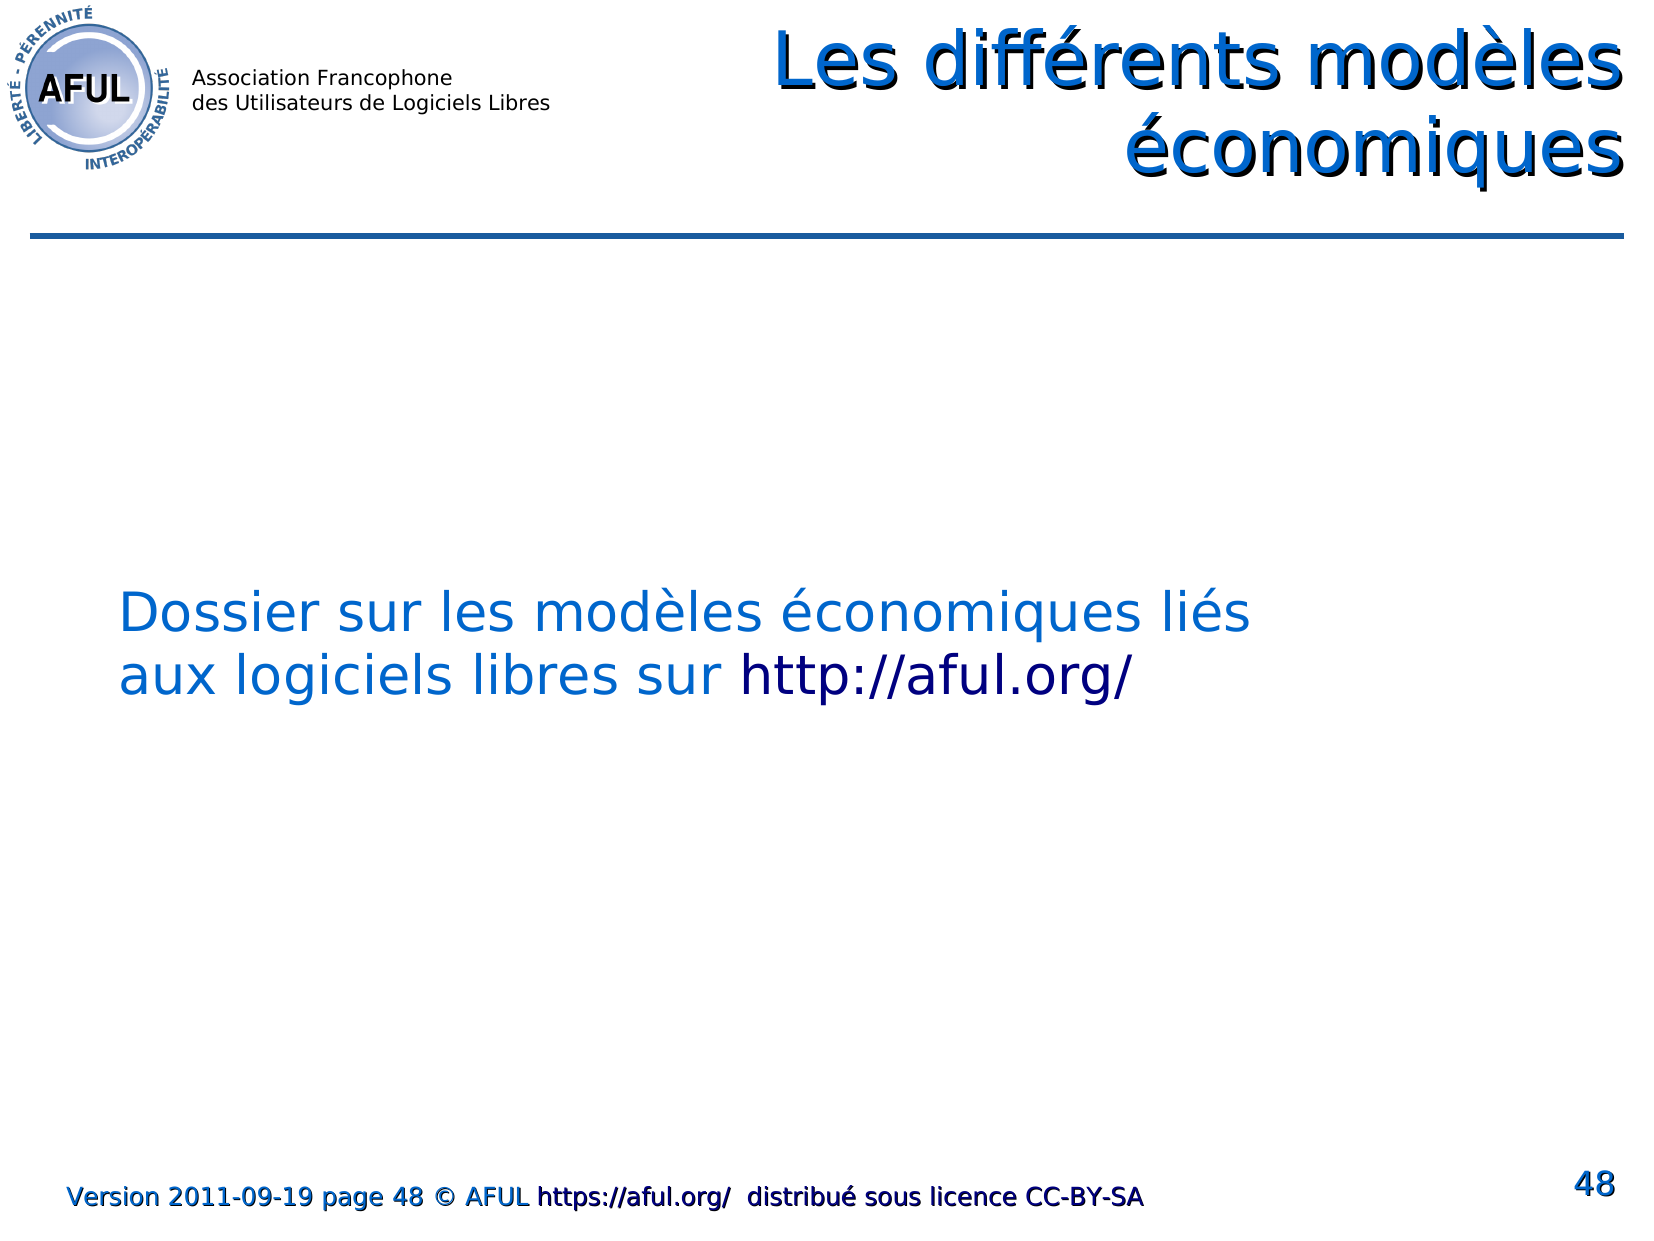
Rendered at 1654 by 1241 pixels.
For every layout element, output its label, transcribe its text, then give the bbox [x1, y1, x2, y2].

picture [0, 0, 178, 178]
title Les différents modèles économiques [501, 7, 1625, 200]
list Dossier sur les modèles économiques liés aux logiciels libres sur http://aful.org/ [47, 265, 1595, 1211]
